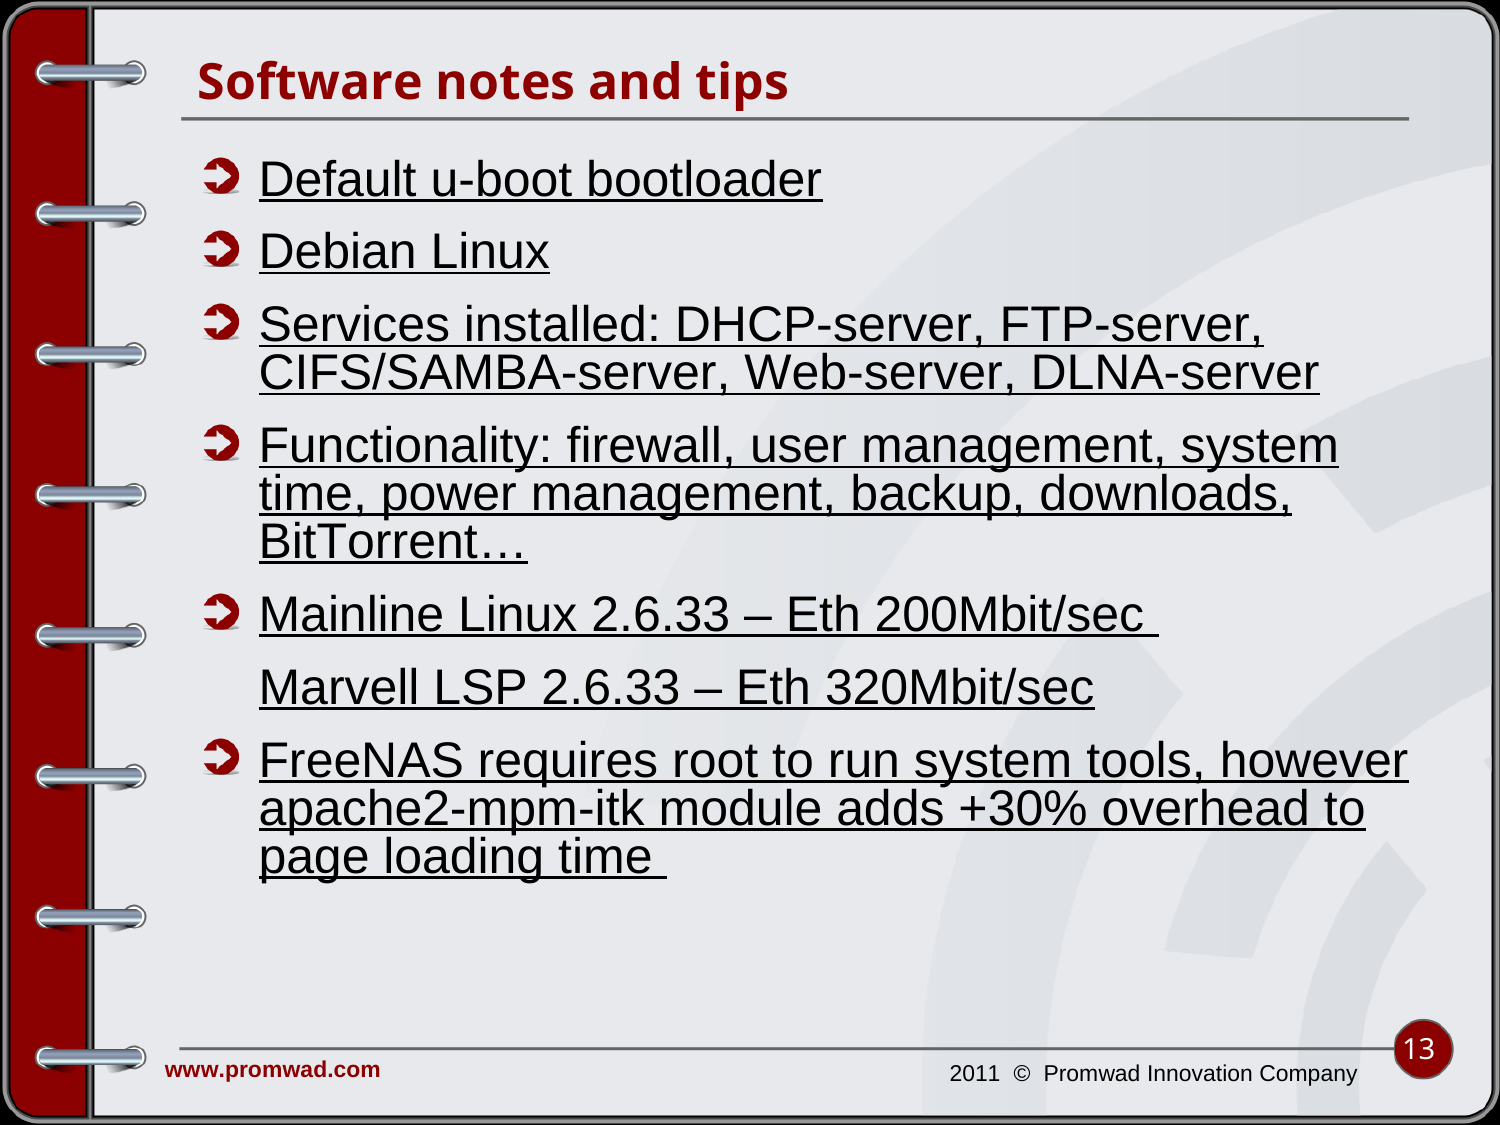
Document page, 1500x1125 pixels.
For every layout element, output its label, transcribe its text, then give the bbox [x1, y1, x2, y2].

text_box www.promwad.com [150, 1046, 405, 1090]
text_box Software notes and tips [183, 45, 1400, 114]
text_box 2011 © Promwad Innovation Company [634, 1051, 1373, 1095]
text_box Default u-boot bootloader Debian Linux Services installed: DHCP-server, FTP-server, CIFS/SAMBA-server, Web-server, DLNA-server Functionality: firewall, user management, system time, power management, backup, downloads, BitTorrent… Mainline Linux 2.6.33 – Eth 200Mbit/sec Marvell LSP 2.6.33 – Eth 320Mbit/sec FreeNAS requires root to run system tools, however apache2-mpm-itk module adds +30% overhead to page loading time [187, 149, 1463, 1013]
picture [0, 0, 1500, 1125]
text_box <number> [1332, 1023, 1500, 1079]
